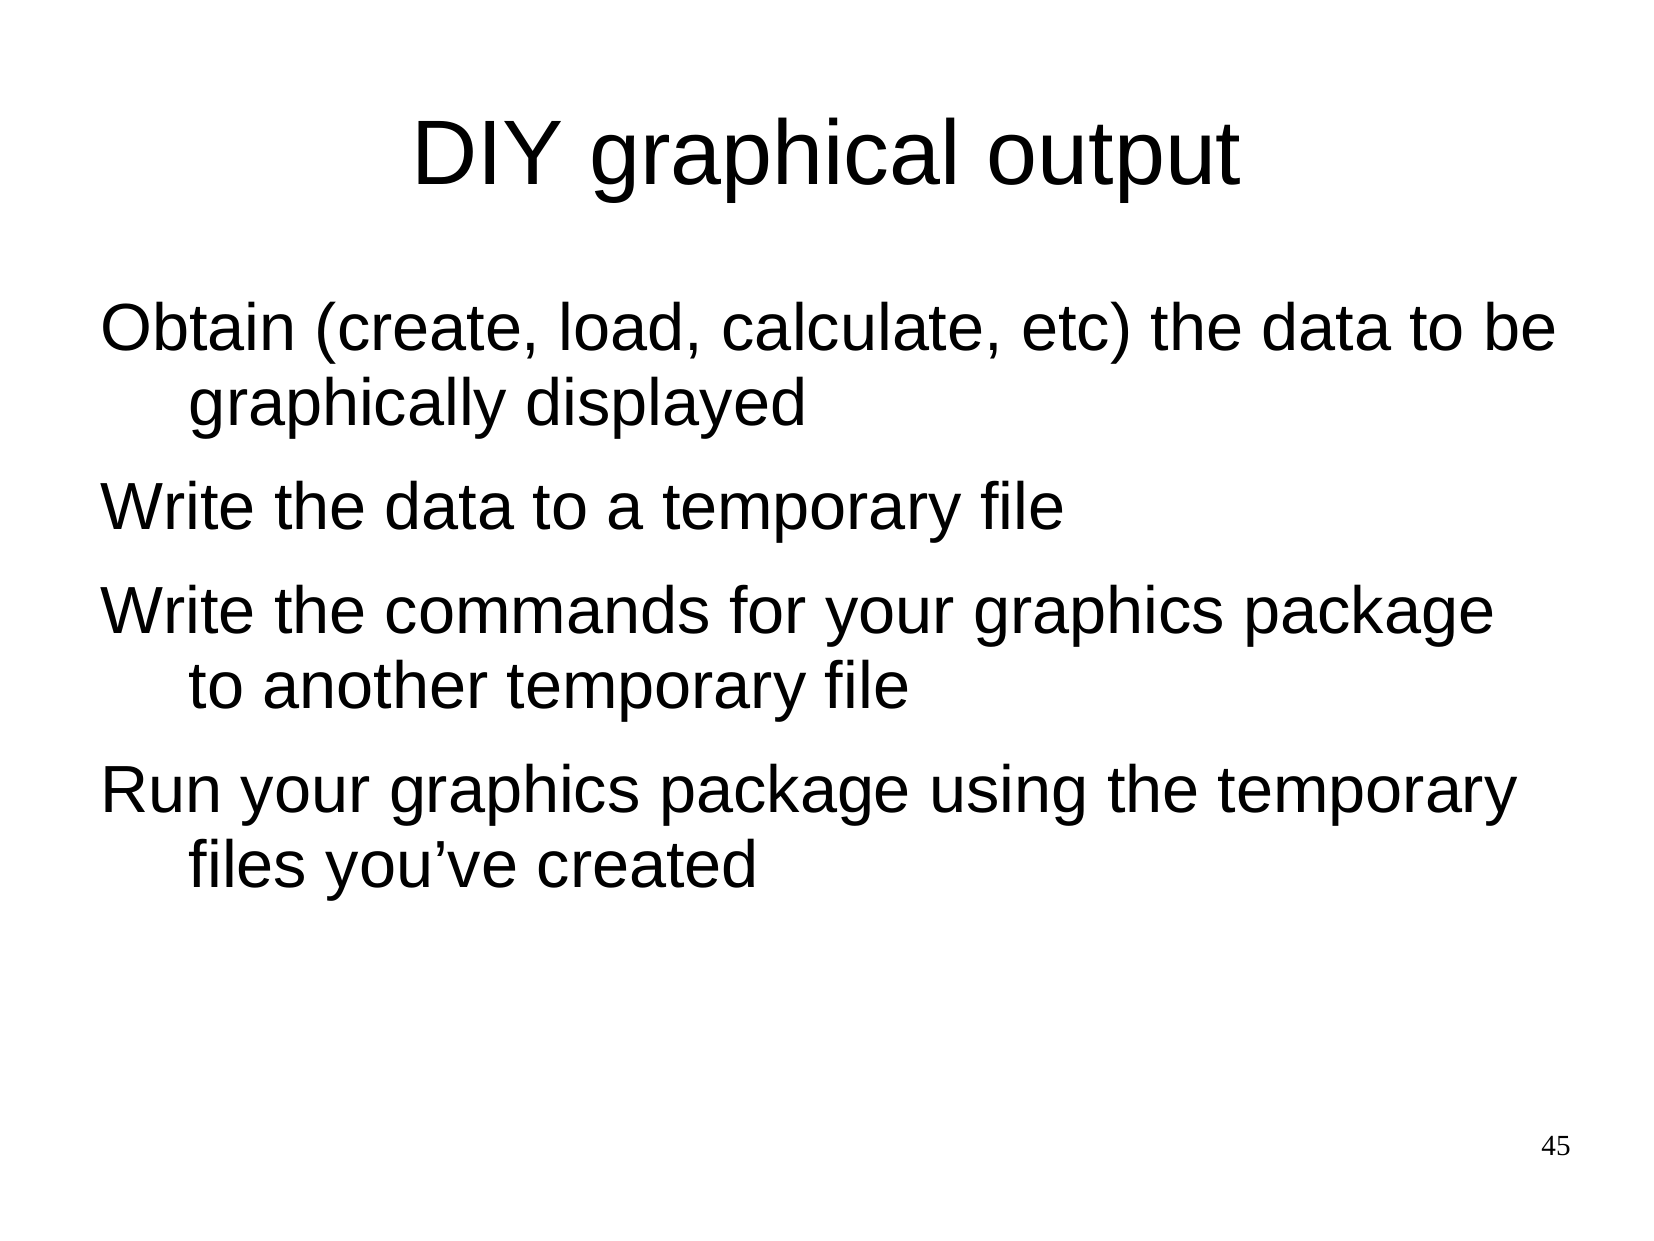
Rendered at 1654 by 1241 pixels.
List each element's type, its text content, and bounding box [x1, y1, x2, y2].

title DIY graphical output [82, 56, 1571, 250]
list Obtain (create, load, calculate, etc) the data to be graphically displayed Write the data to a temporary file Write the commands for your graphics package to another temporary file Run your graphics package using the temporary files you’ve created [82, 290, 1571, 1094]
